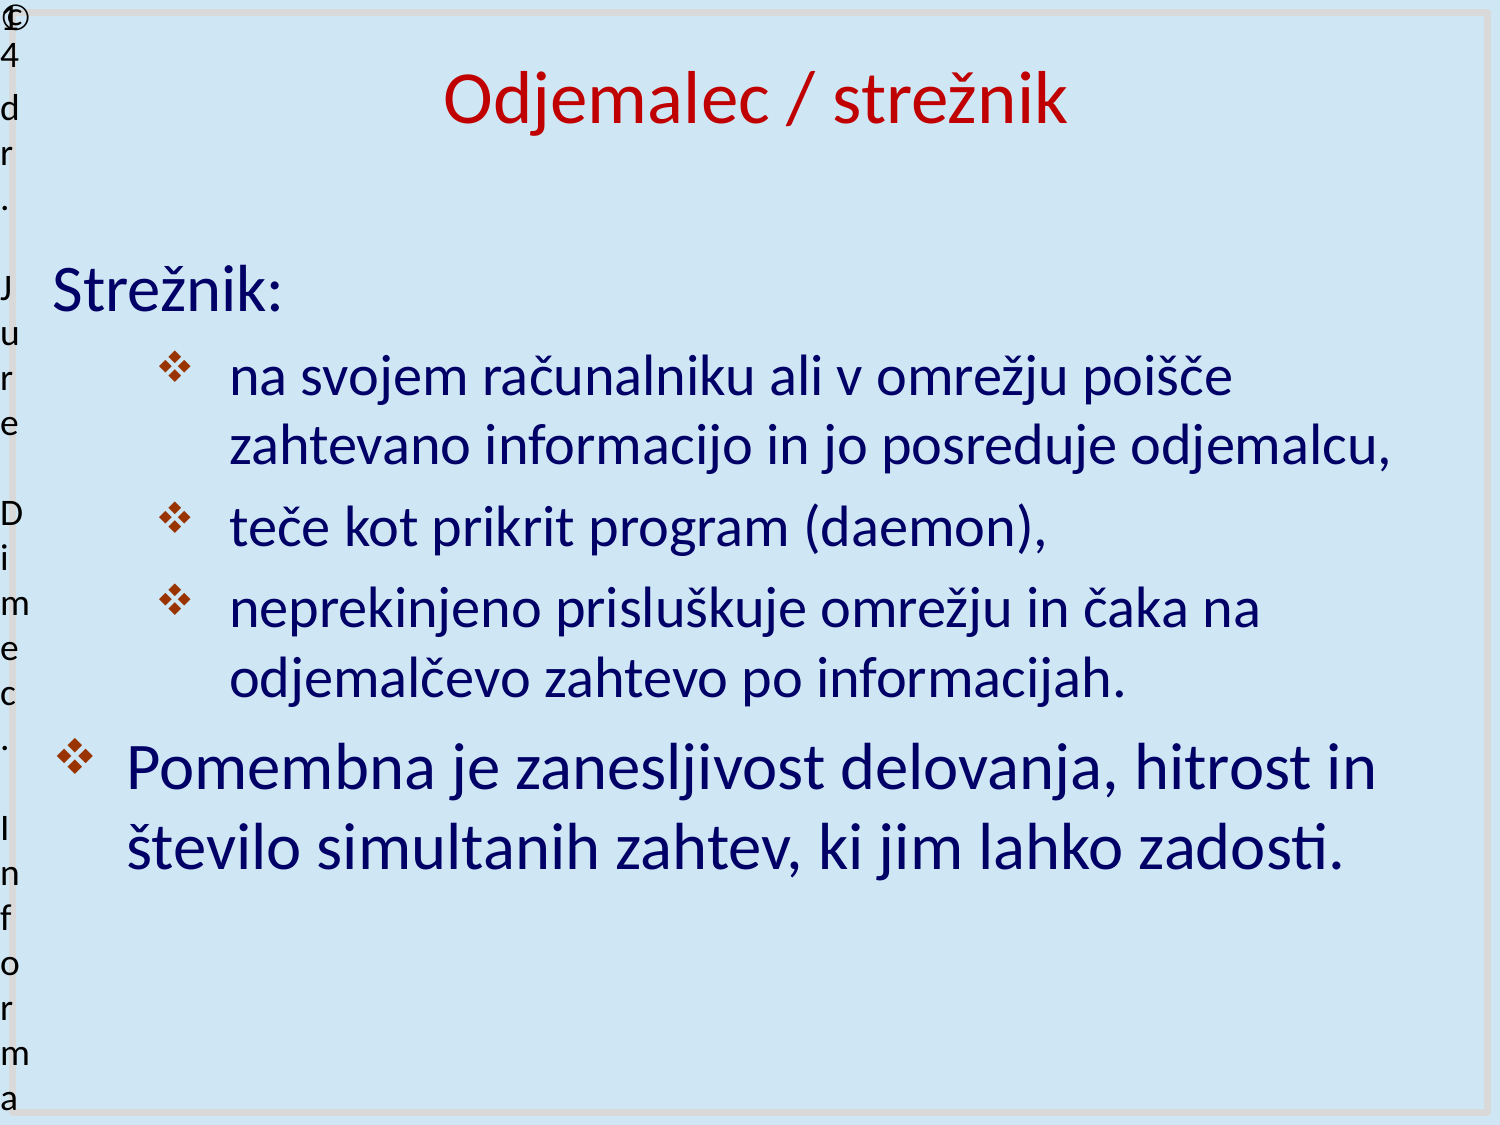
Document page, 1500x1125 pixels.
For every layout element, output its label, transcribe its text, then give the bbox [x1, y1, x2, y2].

title Odjemalec / strežnik [37, 37, 1475, 150]
list Strežnik: na svojem računalniku ali v omrežju poišče zahtevano informacijo in jo posreduje odjemalcu, teče kot prikrit program (daemon), neprekinjeno prisluškuje omrežju in čaka na odjemalčevo zahtevo po informacijah. Pomembna je zanesljivost delovanja, hitrost in število simultanih zahtev, ki jim lahko zadosti. [37, 237, 1475, 1050]
